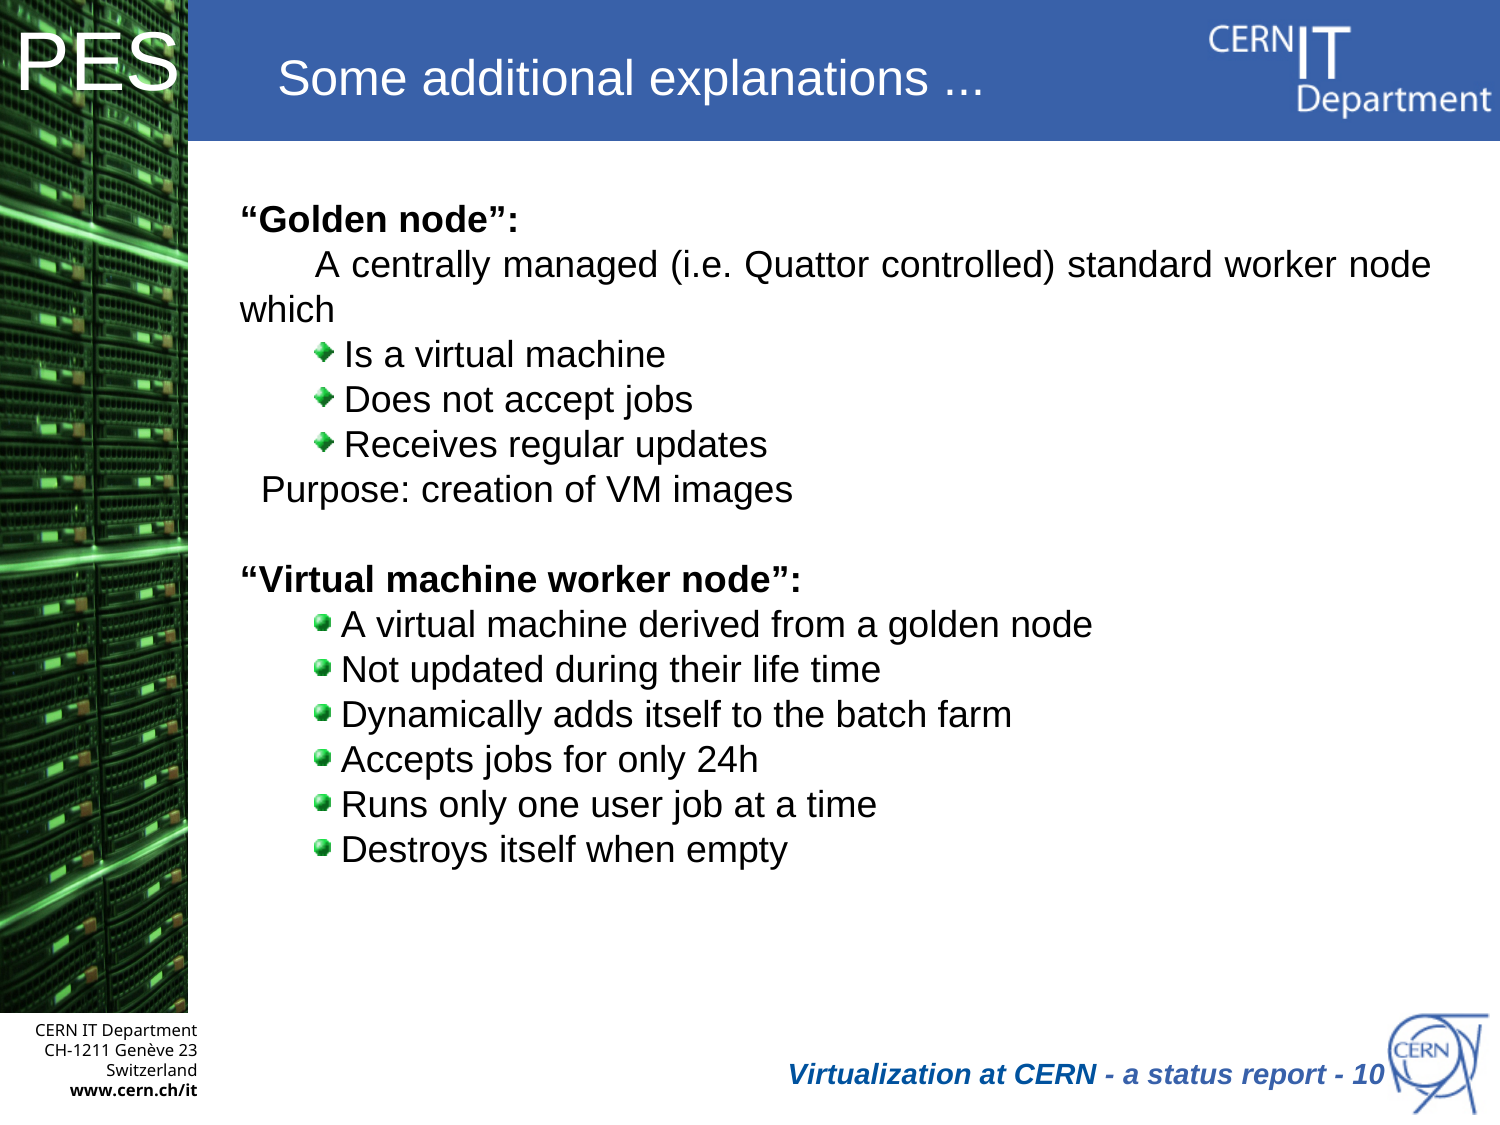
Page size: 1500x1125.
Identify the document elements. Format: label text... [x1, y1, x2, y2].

text_box “Golden node”: A centrally managed (i.e. Quattor controlled) standard worker node which Is a virtual machine Does not accept jobs Receives regular updates Purpose: creation of VM images “Virtual machine worker node”: A virtual machine derived from a golden node Not updated during their life time Dynamically adds itself to the batch farm Accepts jobs for only 24h Runs only one user job at a time Destroys itself when empty [225, 187, 1463, 878]
picture [0, 0, 1500, 1013]
text_box Some additional explanations ... [262, 37, 1276, 113]
picture [1387, 1012, 1490, 1115]
